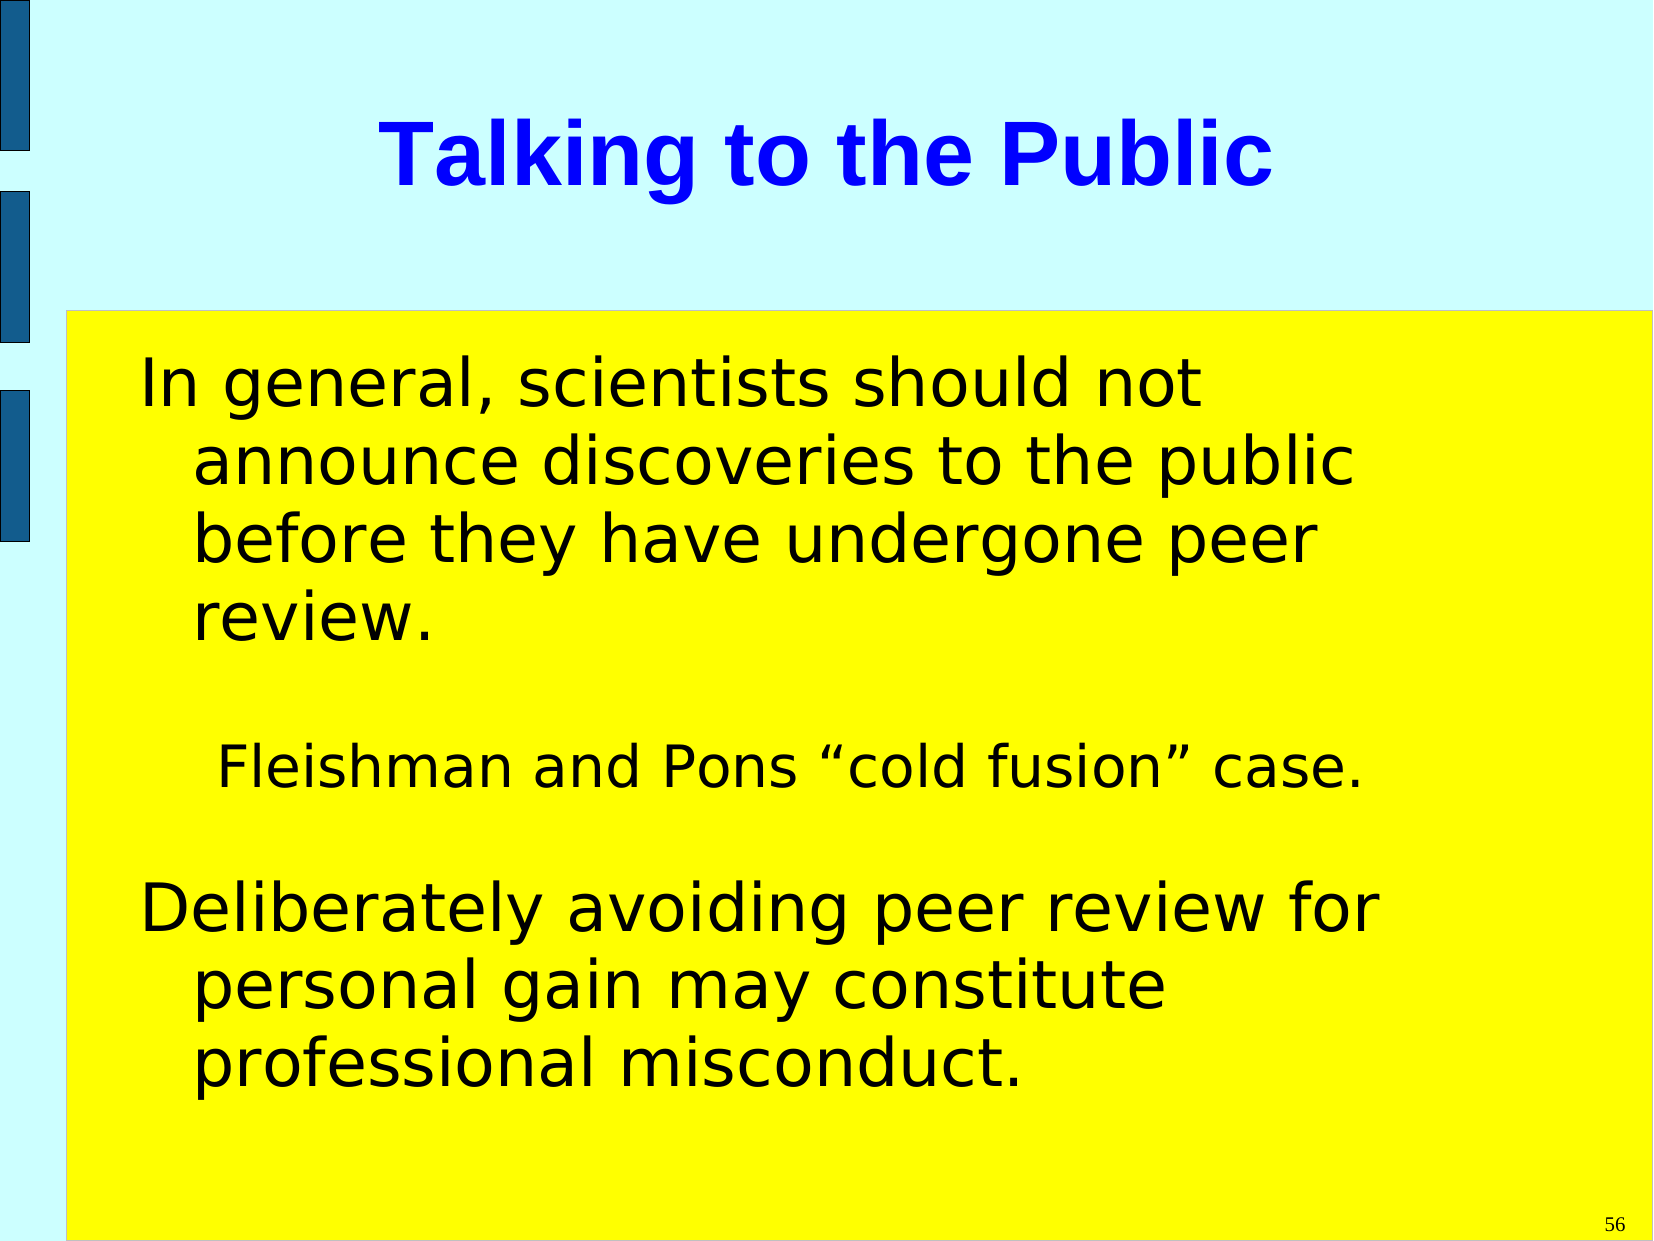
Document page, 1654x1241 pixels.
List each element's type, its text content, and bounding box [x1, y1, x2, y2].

title Talking to the Public [121, 49, 1534, 258]
list In general, scientists should not announce discoveries to the public before they have undergone peer review. Fleishman and Pons “cold fusion” case. Deliberately avoiding peer review for personal gain may constitute professional misconduct. [121, 344, 1534, 1127]
